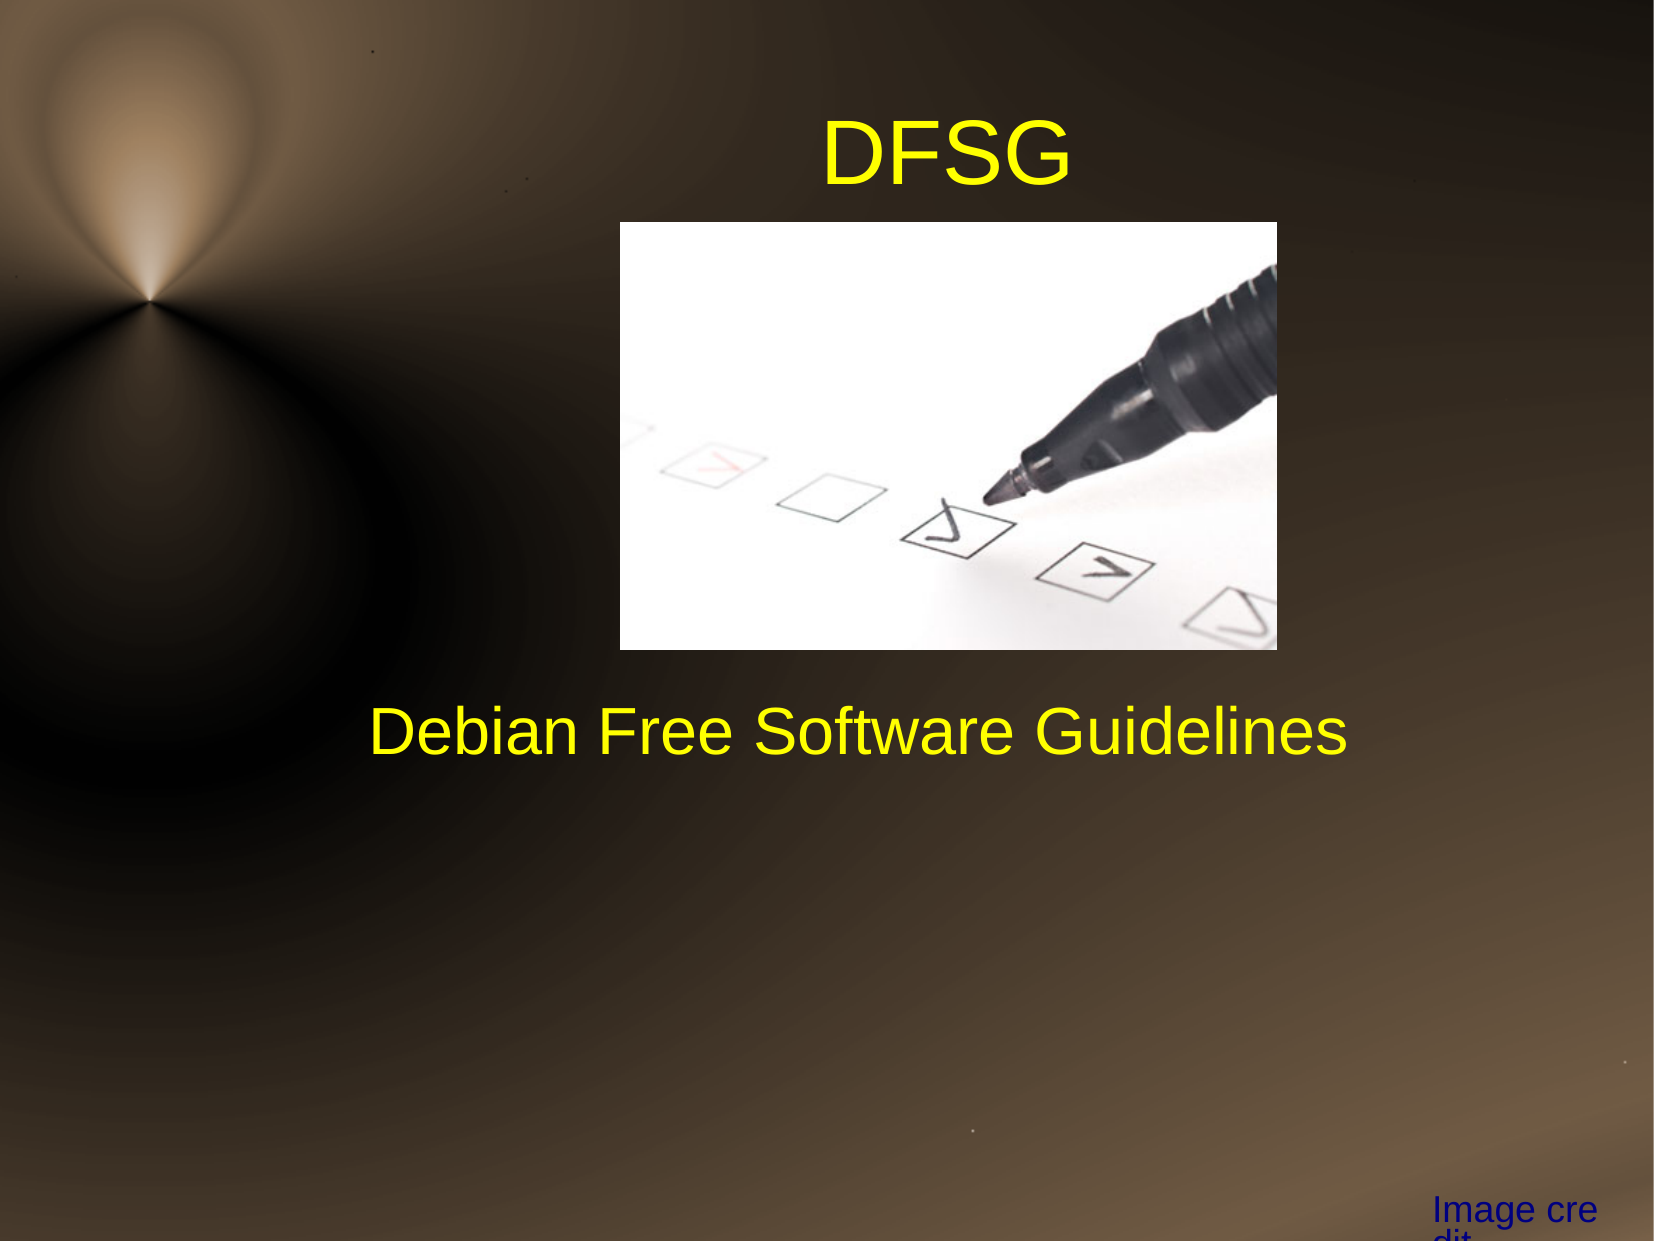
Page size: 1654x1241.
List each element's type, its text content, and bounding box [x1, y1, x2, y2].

picture [0, 0, 1654, 1241]
text_box Image credit [1417, 1181, 1625, 1238]
subtitle Debian Free Software Guidelines [147, 361, 1571, 1102]
title DFSG [324, 56, 1571, 250]
